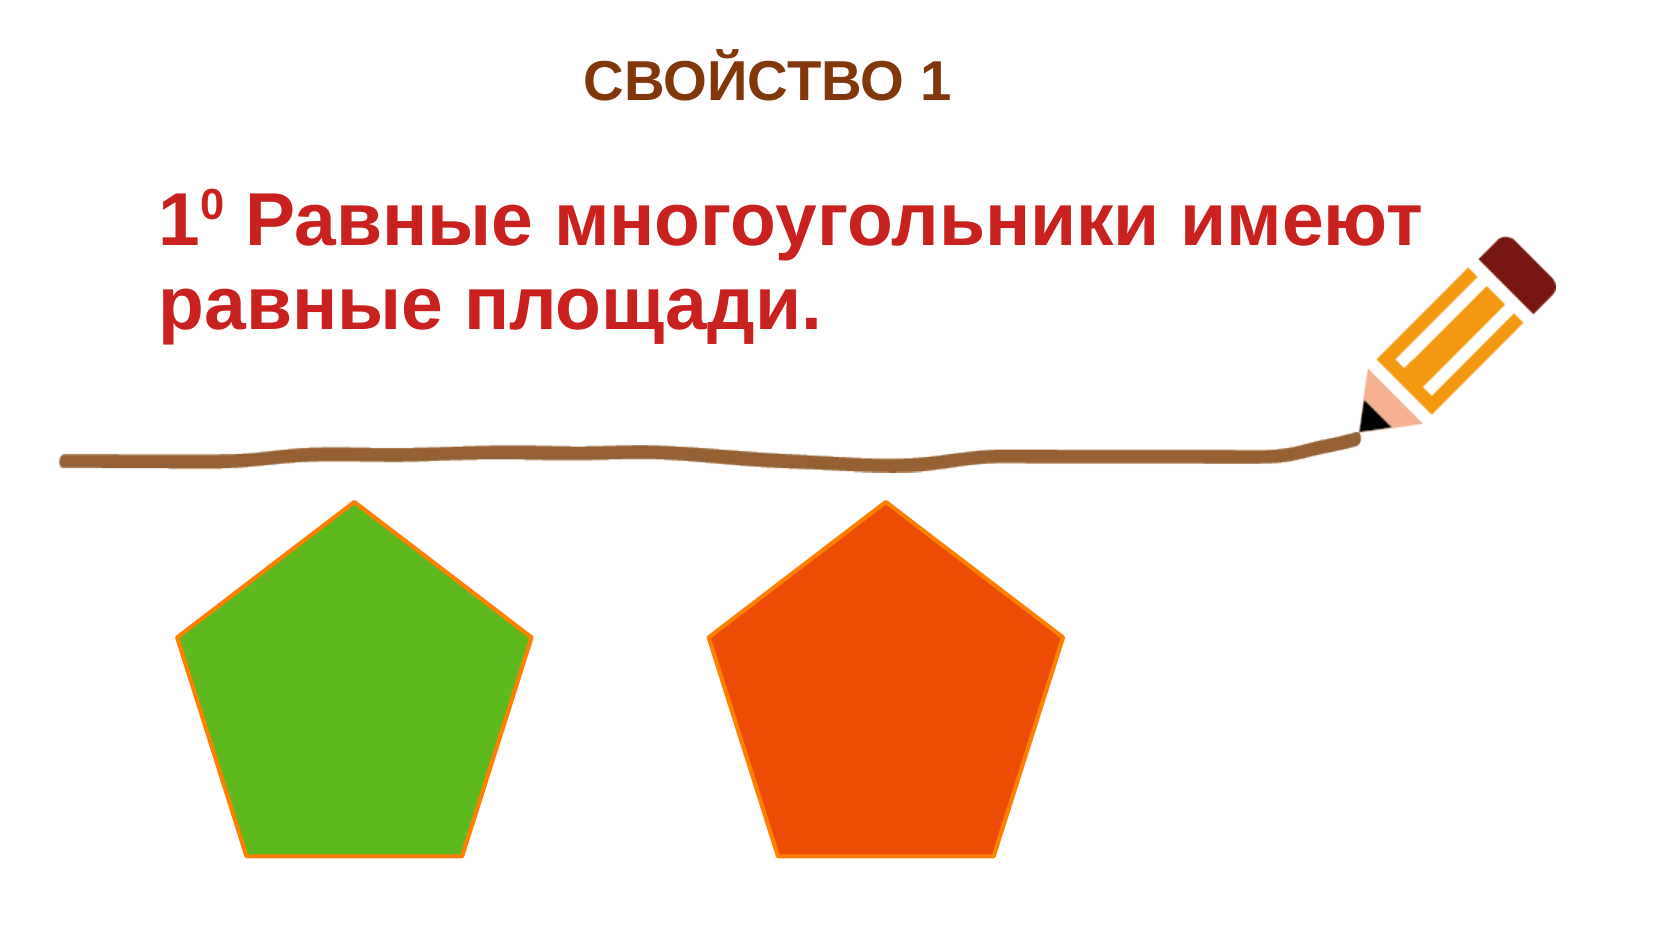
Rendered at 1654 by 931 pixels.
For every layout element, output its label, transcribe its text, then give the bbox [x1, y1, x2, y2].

picture [59, 236, 88, 473]
title СВОЙСТВО 1 [88, 29, 1447, 133]
list 10 Равные многоугольники имеют равные площади. [88, 177, 1565, 798]
text_box [228, 798, 481, 857]
text_box [759, 798, 1013, 857]
